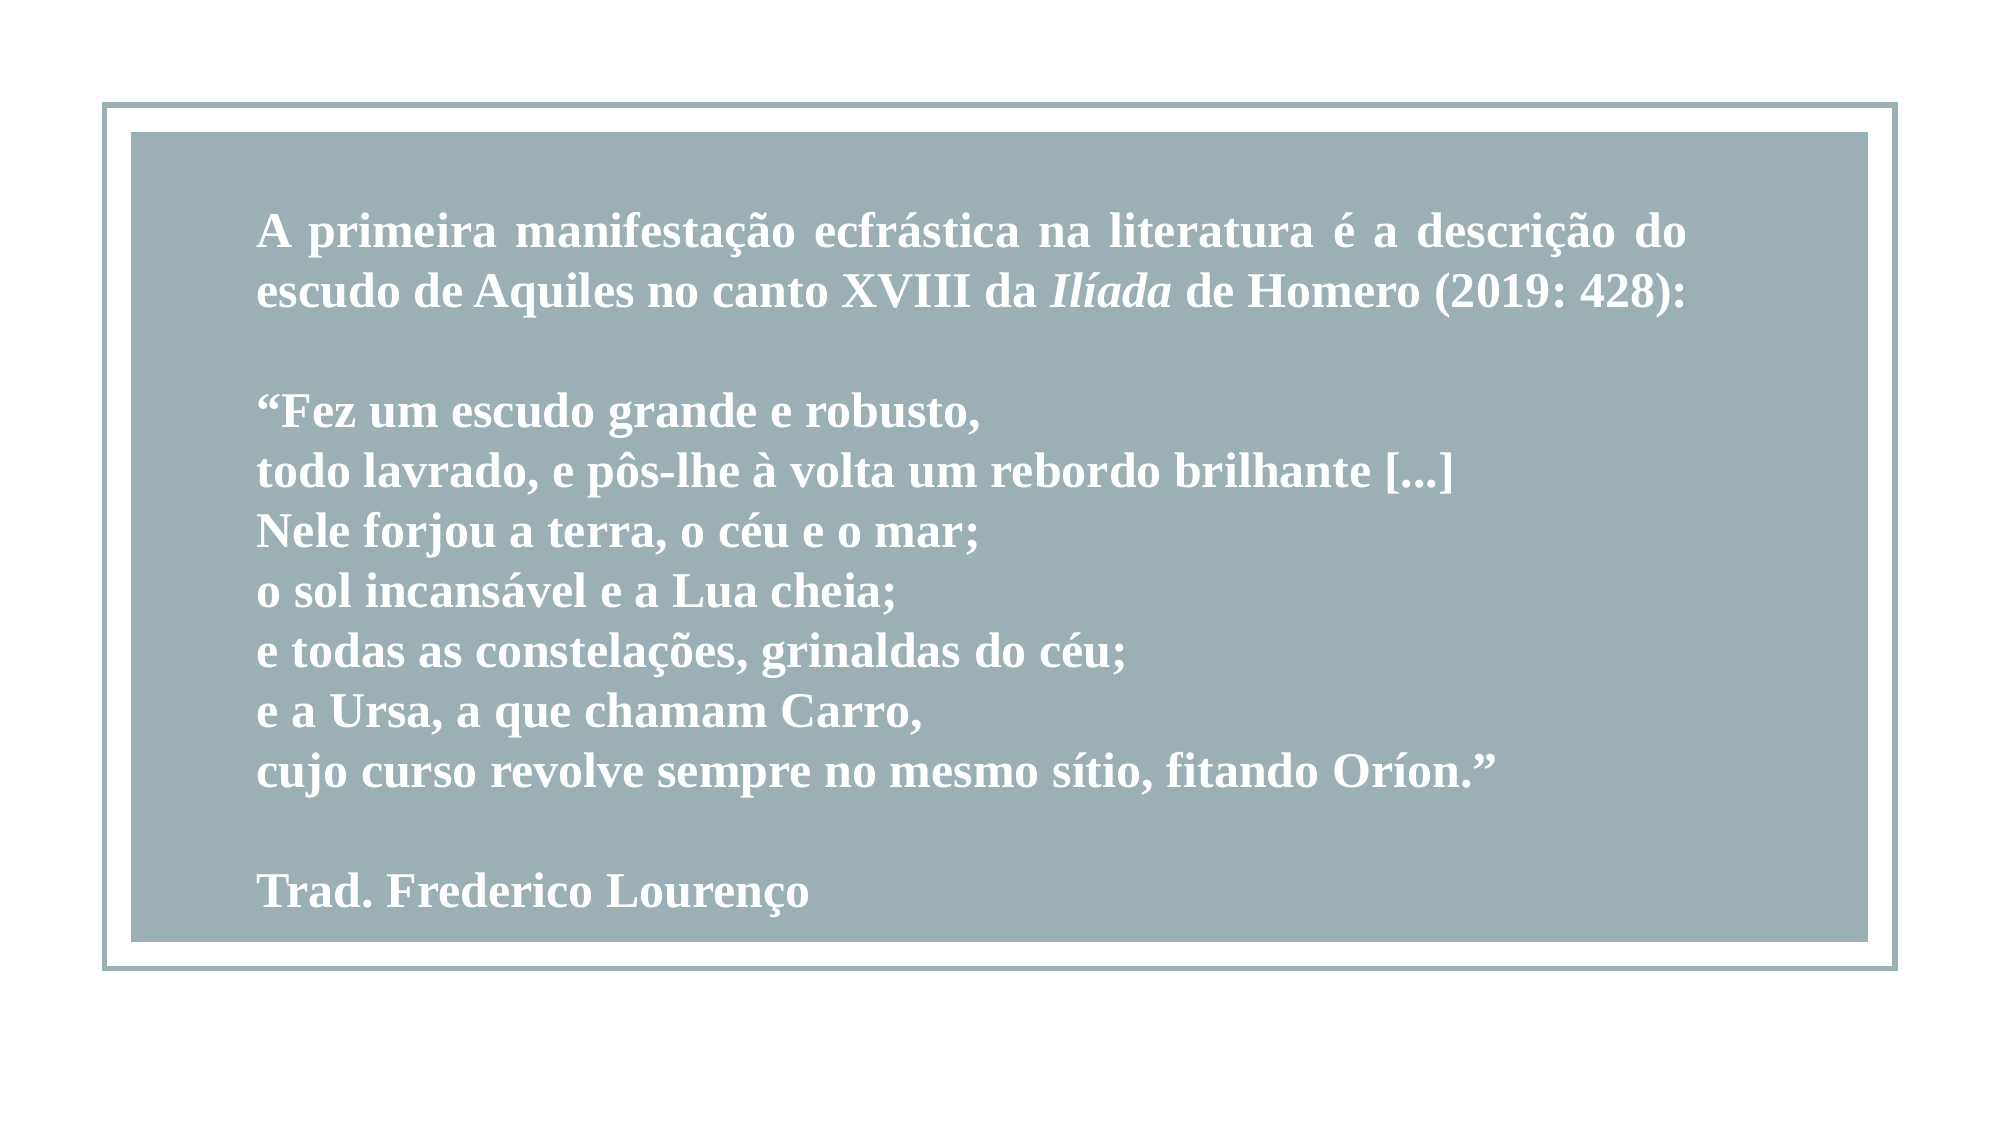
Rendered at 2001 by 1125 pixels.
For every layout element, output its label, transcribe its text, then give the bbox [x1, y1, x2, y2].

text_box A primeira manifestação ecfrástica na literatura é a descrição do escudo de Aquiles no canto XVIII da Ilíada de Homero (2019: 428): “Fez um escudo grande e robusto, todo lavrado, e pôs-lhe à volta um rebordo brilhante [...] Nele forjou a terra, o céu e o mar; o sol incansável e a Lua cheia; e todas as constelações, grinaldas do céu; e a Ursa, a que chamam Carro, cujo curso revolve sempre no mesmo sítio, fitando Oríon.” Trad. Frederico Lourenço [241, 189, 1740, 1045]
text_box [131, 132, 1868, 942]
